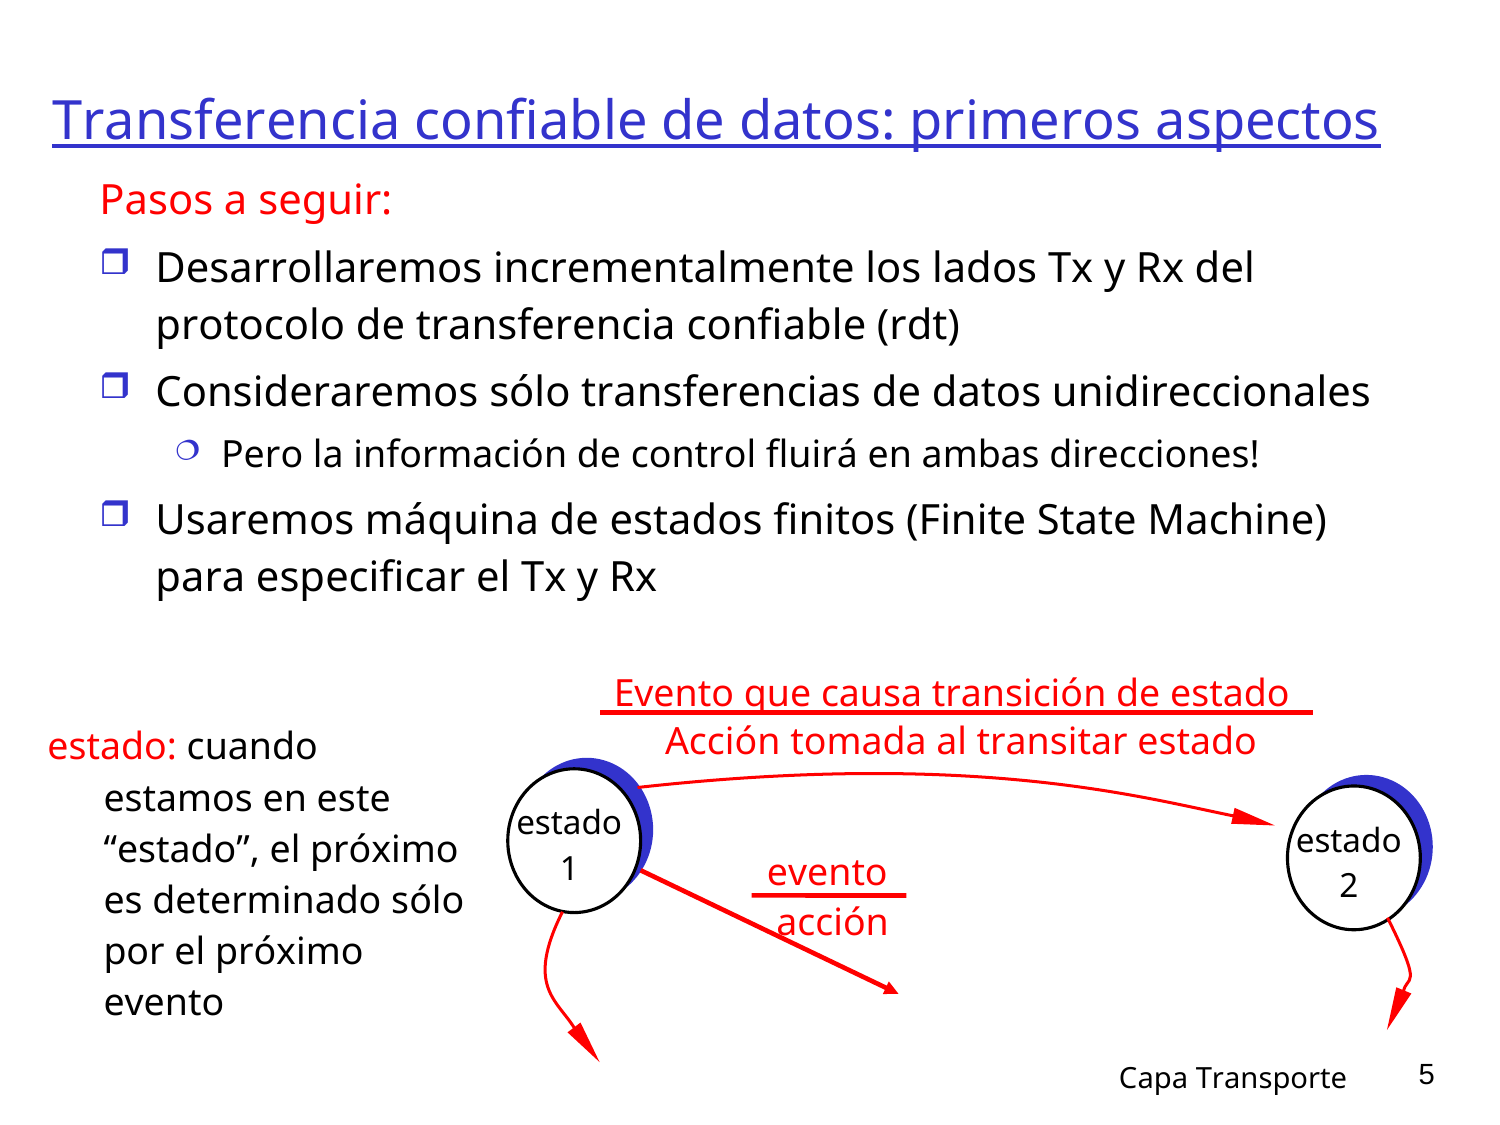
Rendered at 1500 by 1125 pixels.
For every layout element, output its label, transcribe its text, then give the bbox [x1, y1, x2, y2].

text_box [1305, 774, 1433, 894]
text_box estado: cuando estamos en este “estado”, el próximo es determinado sólo por el próximo evento [32, 712, 488, 1050]
text_box Evento que causa transición de estado [598, 658, 1306, 725]
text_box estado 1 [501, 791, 638, 898]
list Pasos a seguir: Desarrollaremos incrementalmente los lados Tx y Rx del protocolo de transferencia confiable (rdt)‏ Consideraremos sólo transferencias de datos unidireccionales Pero la información de control fluirá en ambas direcciones! Usaremos máquina de estados finitos (Finite State Machine) para especificar el Tx y Rx [84, 162, 1388, 676]
text_box acción [761, 898, 905, 955]
text_box estado 2 [1281, 809, 1417, 915]
text_box [526, 757, 654, 876]
text_box Acción tomada al transitar estado [650, 706, 1273, 710]
text_box [1313, 915, 1395, 930]
text_box acción [761, 887, 905, 893]
text_box Acción tomada al transitar estado [650, 715, 1273, 774]
text_box evento [751, 837, 903, 893]
title Transferencia confiable de datos: primeros aspectos [37, 24, 1476, 213]
text_box [534, 898, 615, 913]
